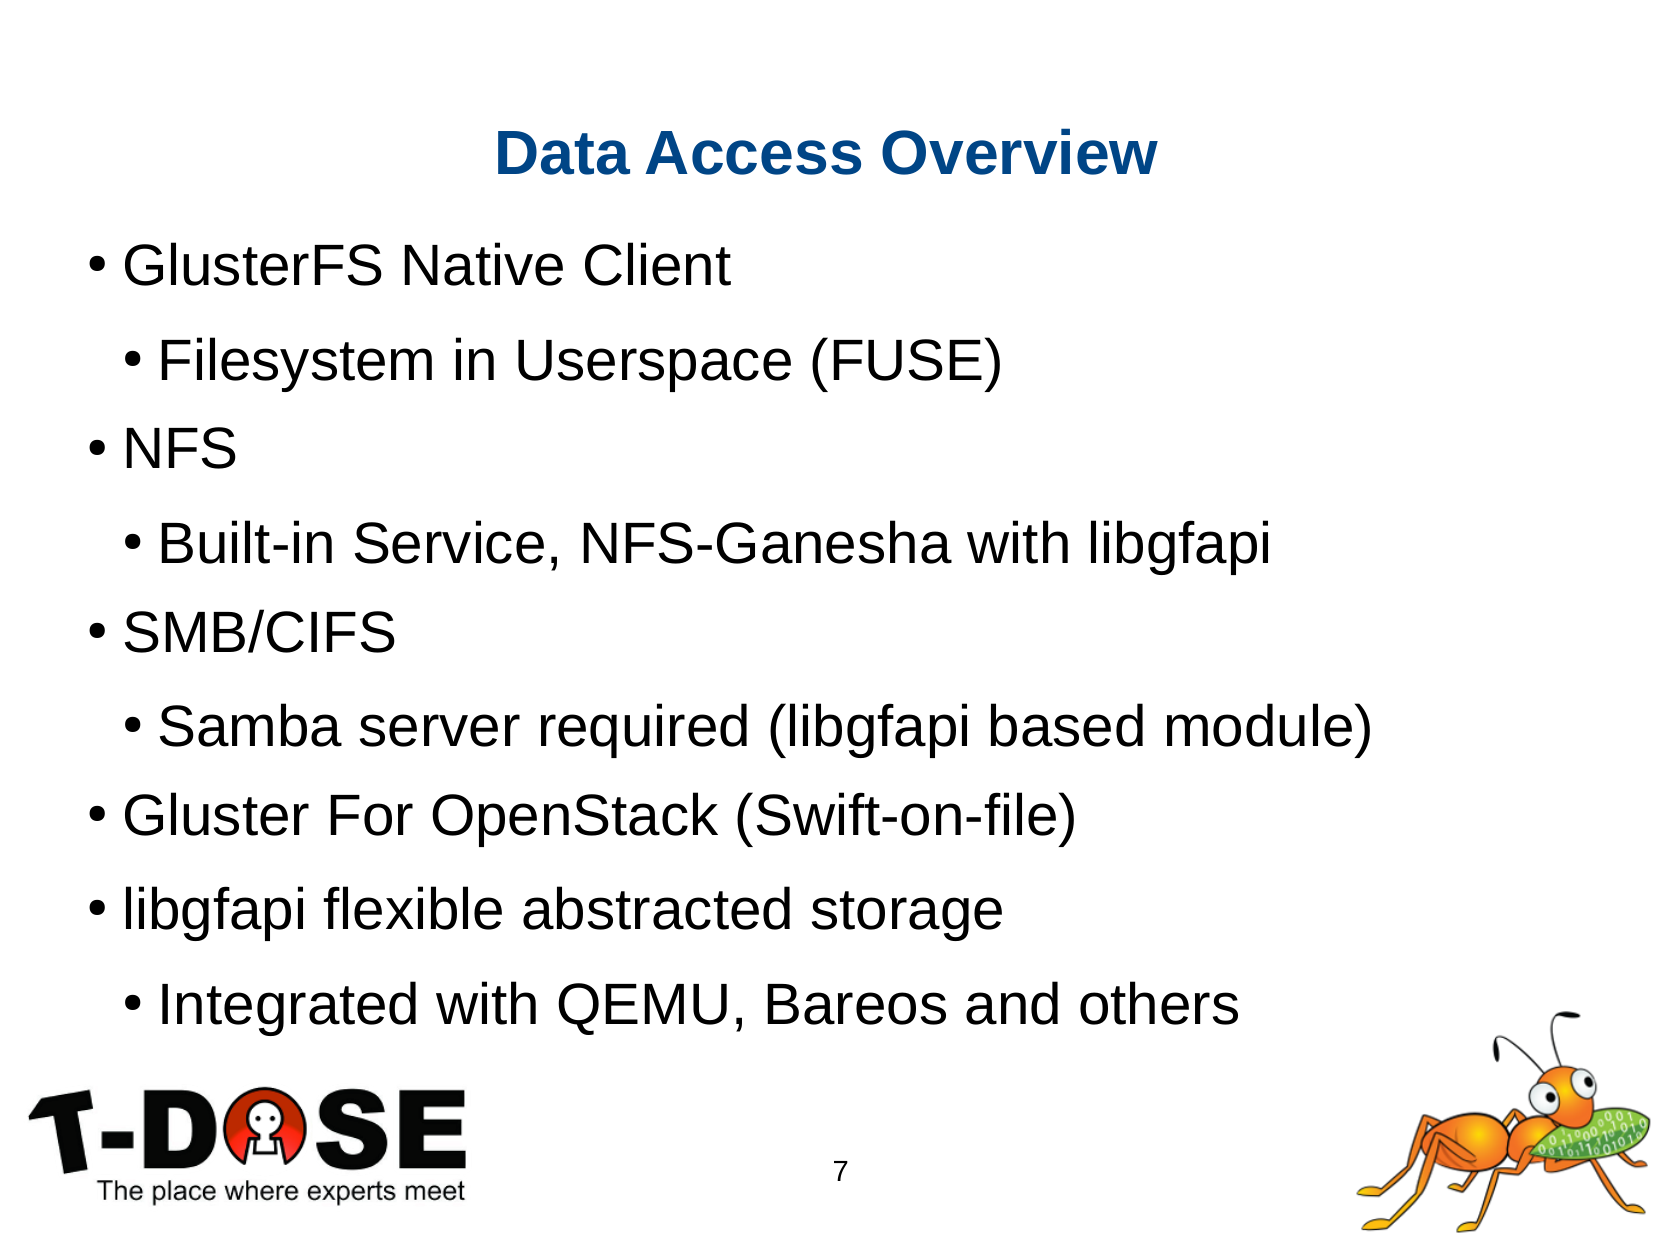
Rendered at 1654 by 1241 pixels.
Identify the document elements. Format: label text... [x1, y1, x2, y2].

picture [23, 1067, 481, 1214]
picture [1353, 1009, 1654, 1235]
list GlusterFS Native Client Filesystem in Userspace (FUSE) NFS Built-in Service, NFS-Ganesha with libgfapi SMB/CIFS Samba server required (libgfapi based module) Gluster For OpenStack (Swift-on-file) libgfapi flexible abstracted storage Integrated with QEMU, Bareos and others [86, 232, 1576, 1126]
title Data Access Overview [82, 49, 1571, 257]
